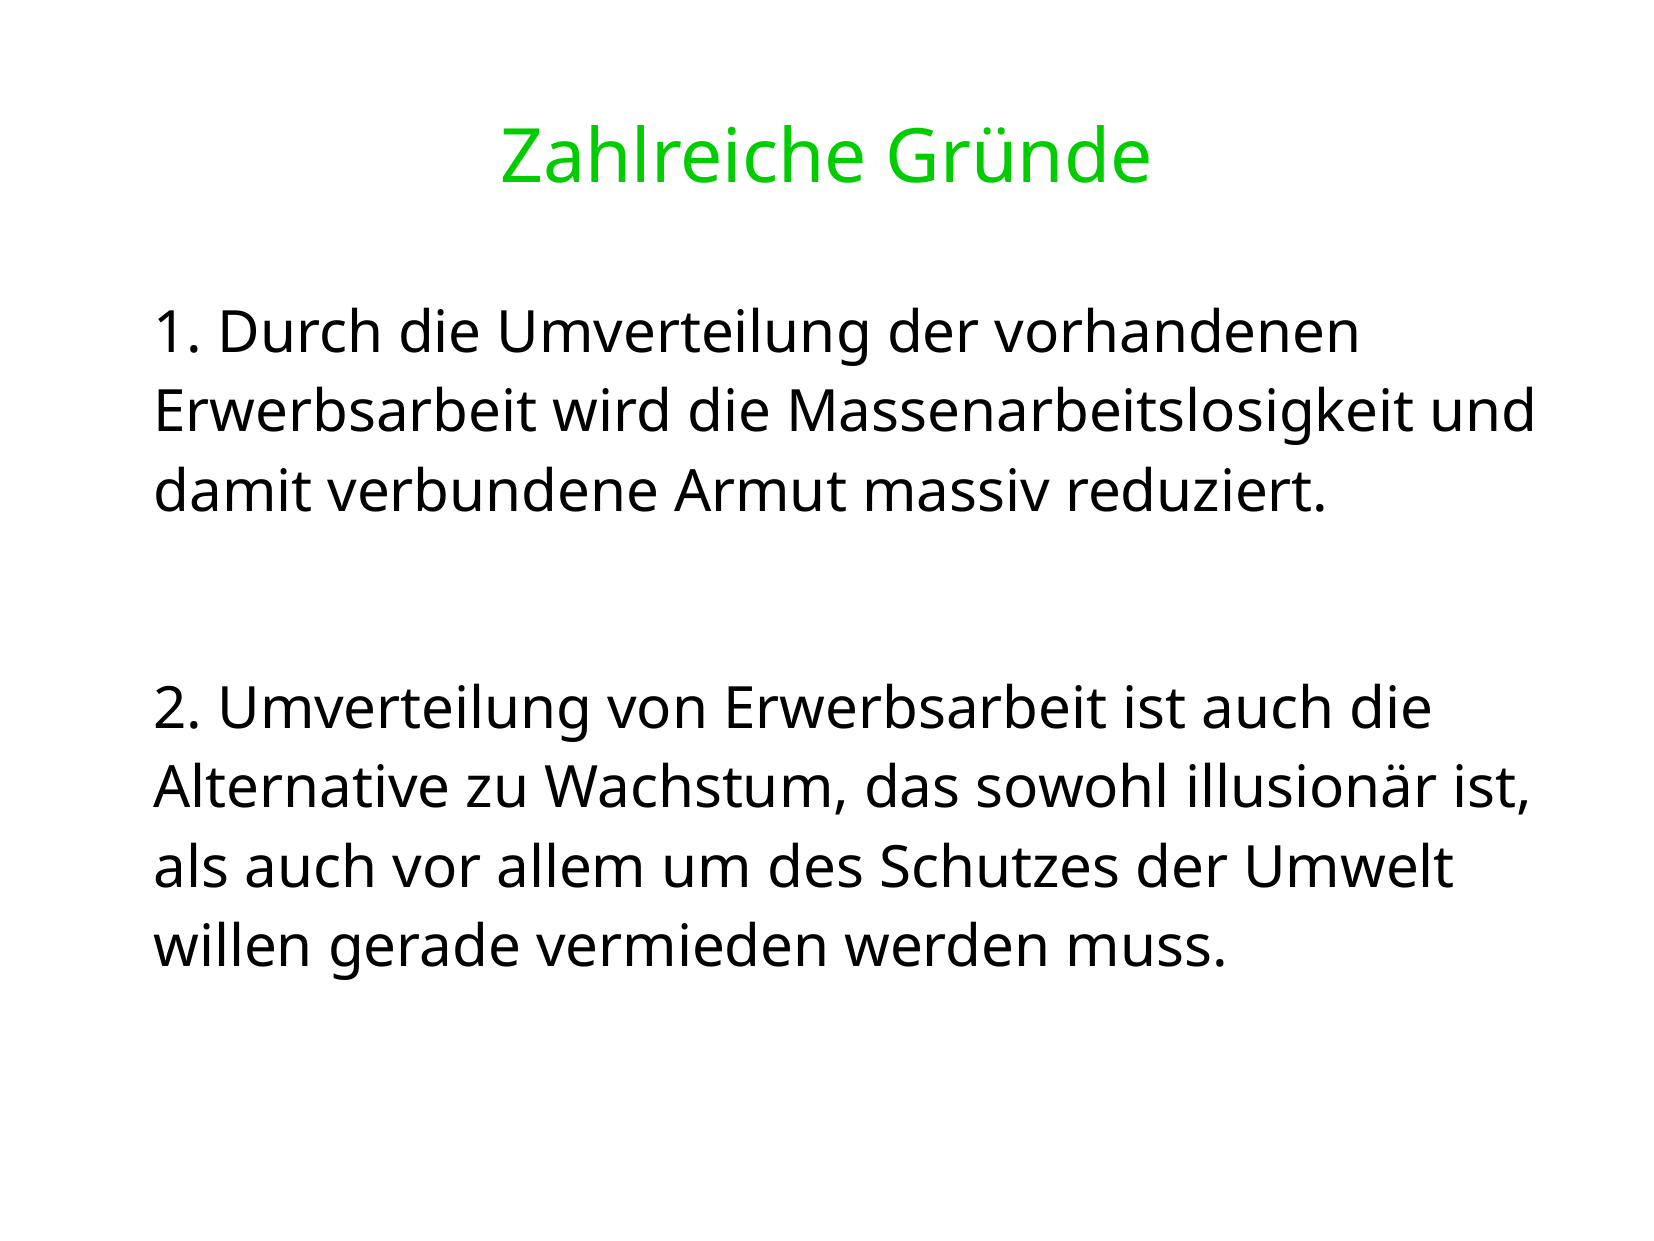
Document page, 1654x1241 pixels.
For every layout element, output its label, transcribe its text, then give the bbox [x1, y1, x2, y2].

list 1. Durch die Umverteilung der vorhandenen Erwerbsarbeit wird die Massenarbeitslosigkeit und damit verbundene Armut massiv reduziert. 2. Umverteilung von Erwerbsarbeit ist auch die Alternative zu Wachstum, das sowohl illusionär ist, als auch vor allem um des Schutzes der Umwelt willen gerade vermieden werden muss. [82, 290, 1571, 1010]
title Zahlreiche Gründe [82, 49, 1571, 257]
